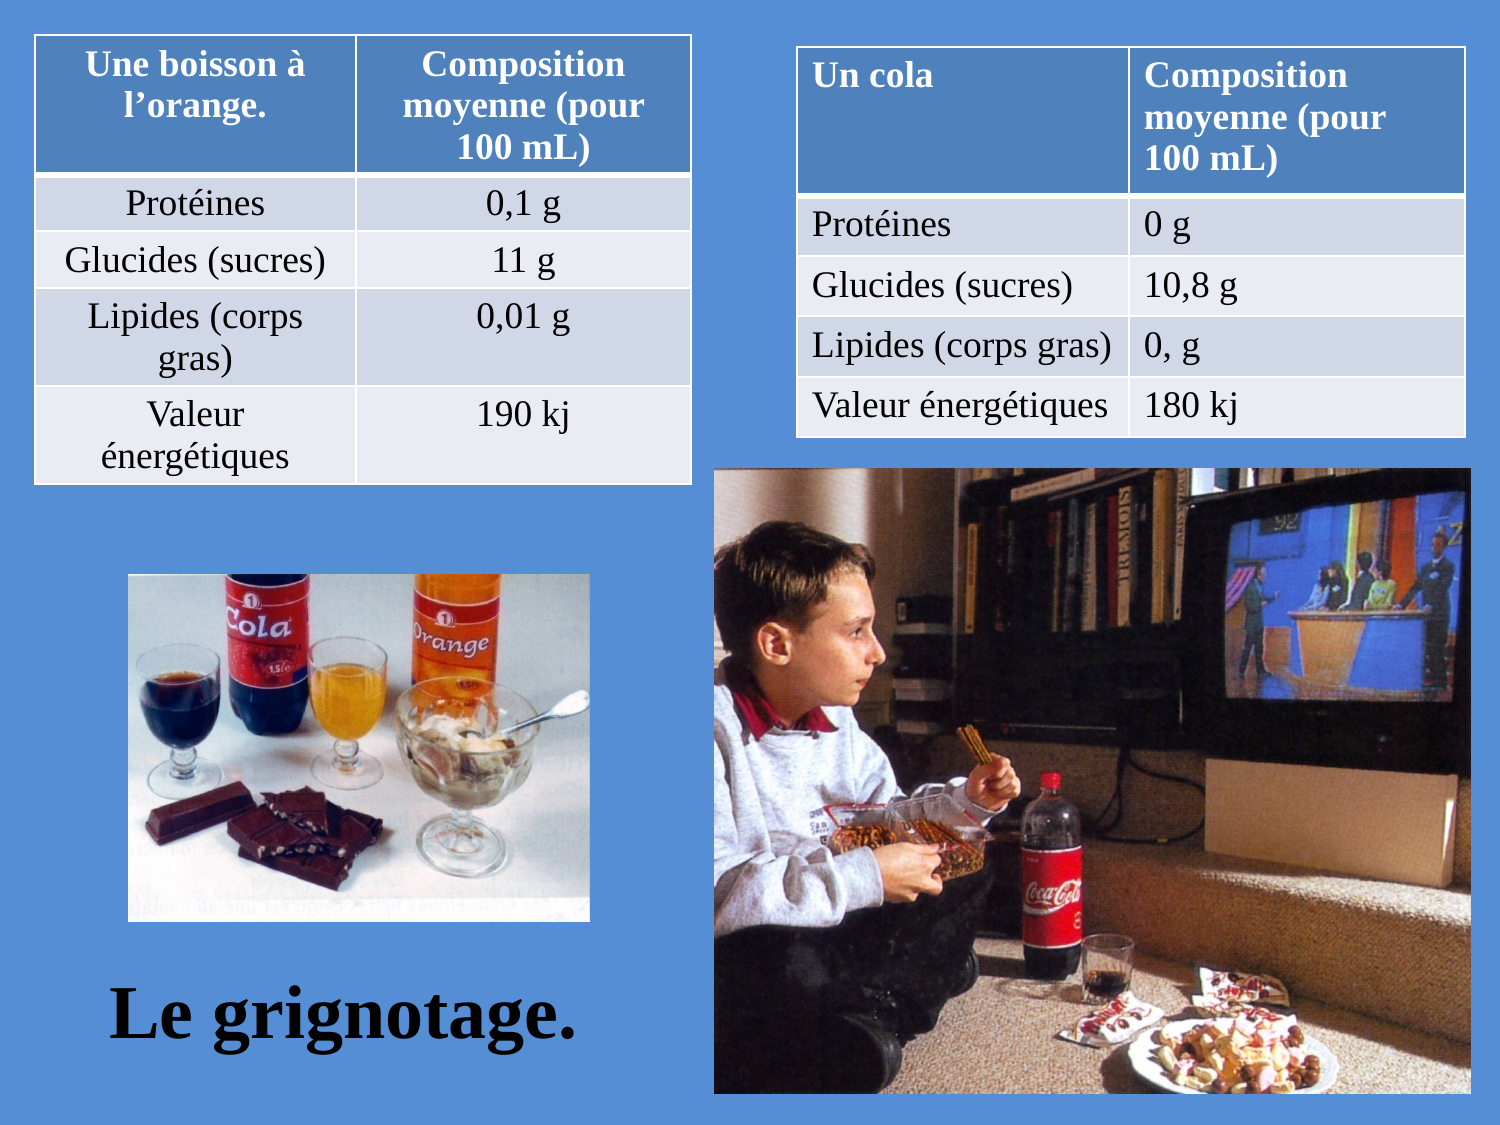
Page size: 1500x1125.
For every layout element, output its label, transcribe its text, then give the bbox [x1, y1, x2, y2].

table_cell Glucides (sucres) [36, 232, 355, 287]
table_cell 190 kj [357, 387, 690, 483]
picture [128, 574, 590, 922]
table_cell 11 g [357, 232, 690, 287]
table_cell 0, g [1130, 317, 1464, 376]
table_cell 0,01 g [357, 289, 690, 385]
table_header Une boisson à l’orange. [36, 36, 355, 172]
title Le grignotage. [93, 914, 593, 1102]
table_header Composition moyenne (pour 100 mL) [1130, 48, 1464, 193]
table_header Un cola [798, 48, 1128, 193]
table_cell Glucides (sucres) [798, 257, 1128, 315]
table_cell 0,1 g [357, 178, 690, 230]
table_cell Lipides (corps gras) [36, 289, 355, 385]
table_cell Lipides (corps gras) [798, 317, 1128, 376]
table_cell Valeur énergétiques [36, 387, 355, 483]
table_cell Protéines [798, 199, 1128, 255]
table_cell 10,8 g [1130, 257, 1464, 315]
picture [714, 468, 1471, 1094]
table_cell 180 kj [1130, 378, 1464, 436]
table_cell 0 g [1130, 199, 1464, 255]
table_header Composition moyenne (pour 100 mL) [357, 36, 690, 172]
table_cell Valeur énergétiques [798, 378, 1128, 436]
table_cell Protéines [36, 178, 355, 230]
